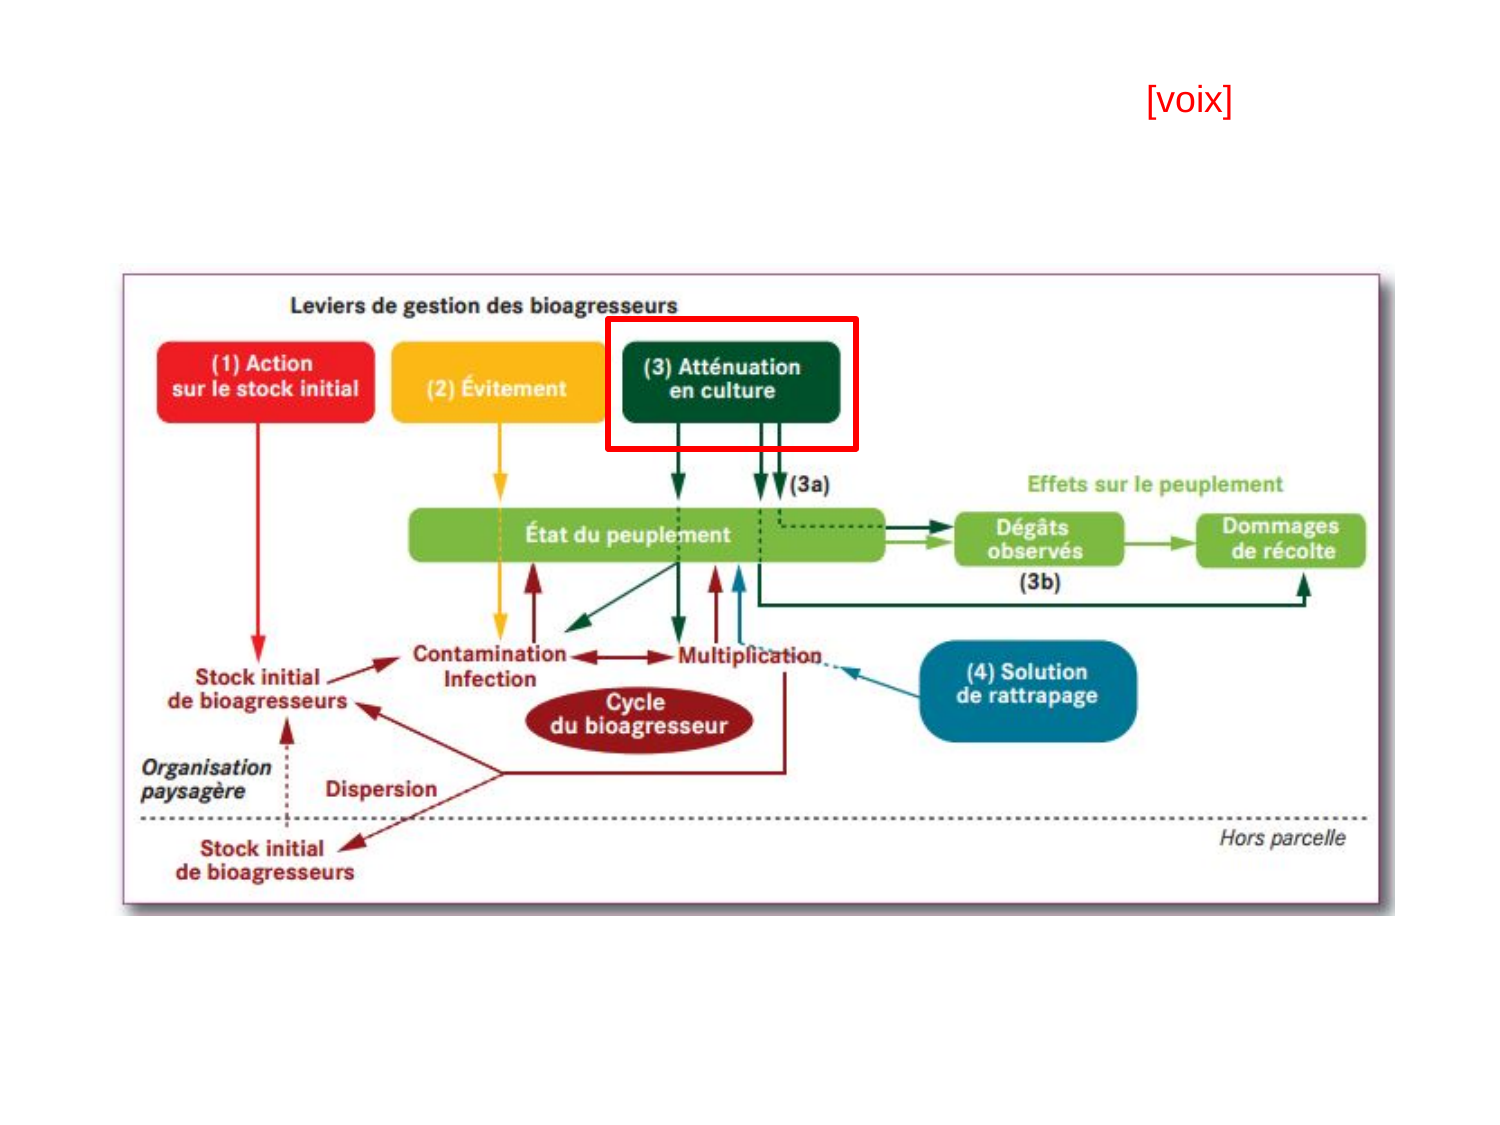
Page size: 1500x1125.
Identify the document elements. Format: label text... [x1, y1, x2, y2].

picture [105, 263, 1395, 916]
text_box [voix] [1131, 70, 1252, 128]
